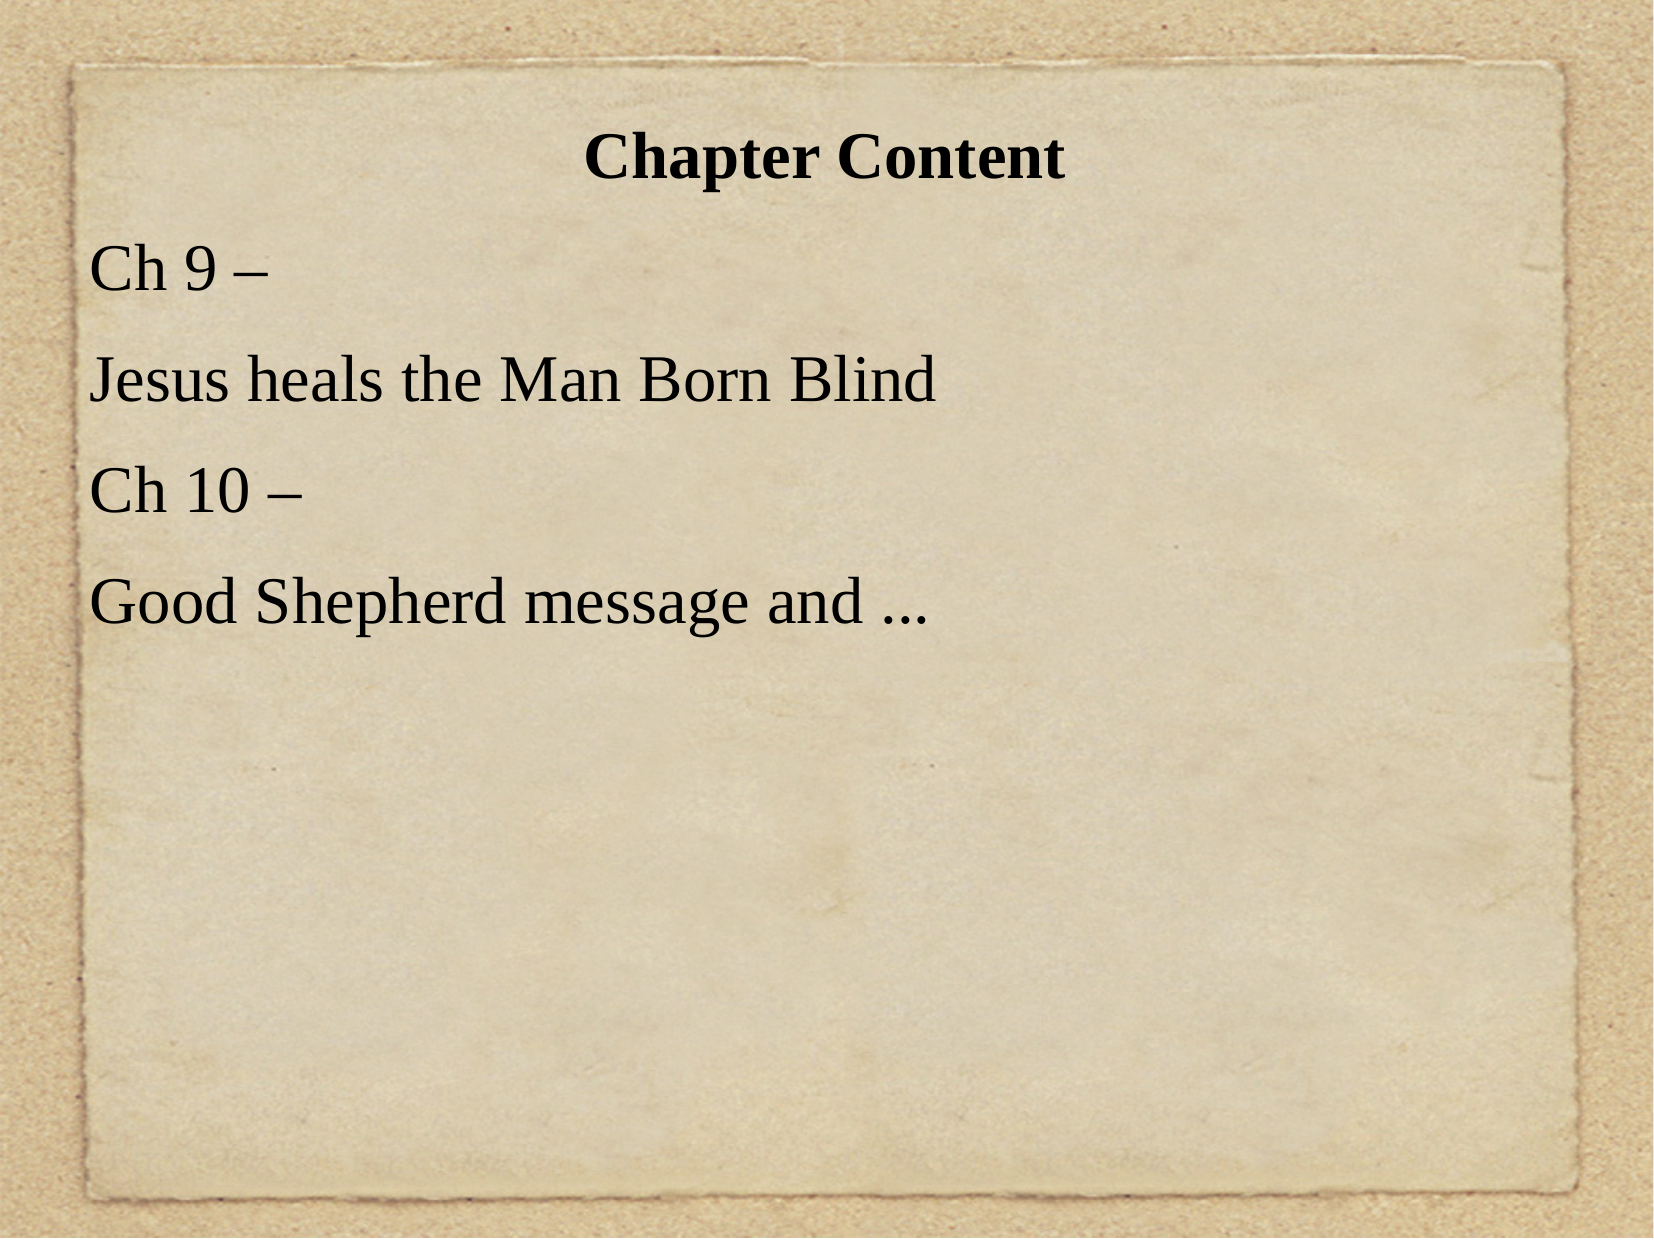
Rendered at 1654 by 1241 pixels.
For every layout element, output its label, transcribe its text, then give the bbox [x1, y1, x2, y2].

text_box Chapter Content Ch 9 – Jesus heals the Man Born Blind Ch 10 – Good Shepherd message and ... [75, 75, 1576, 1133]
picture [0, 0, 1654, 1238]
